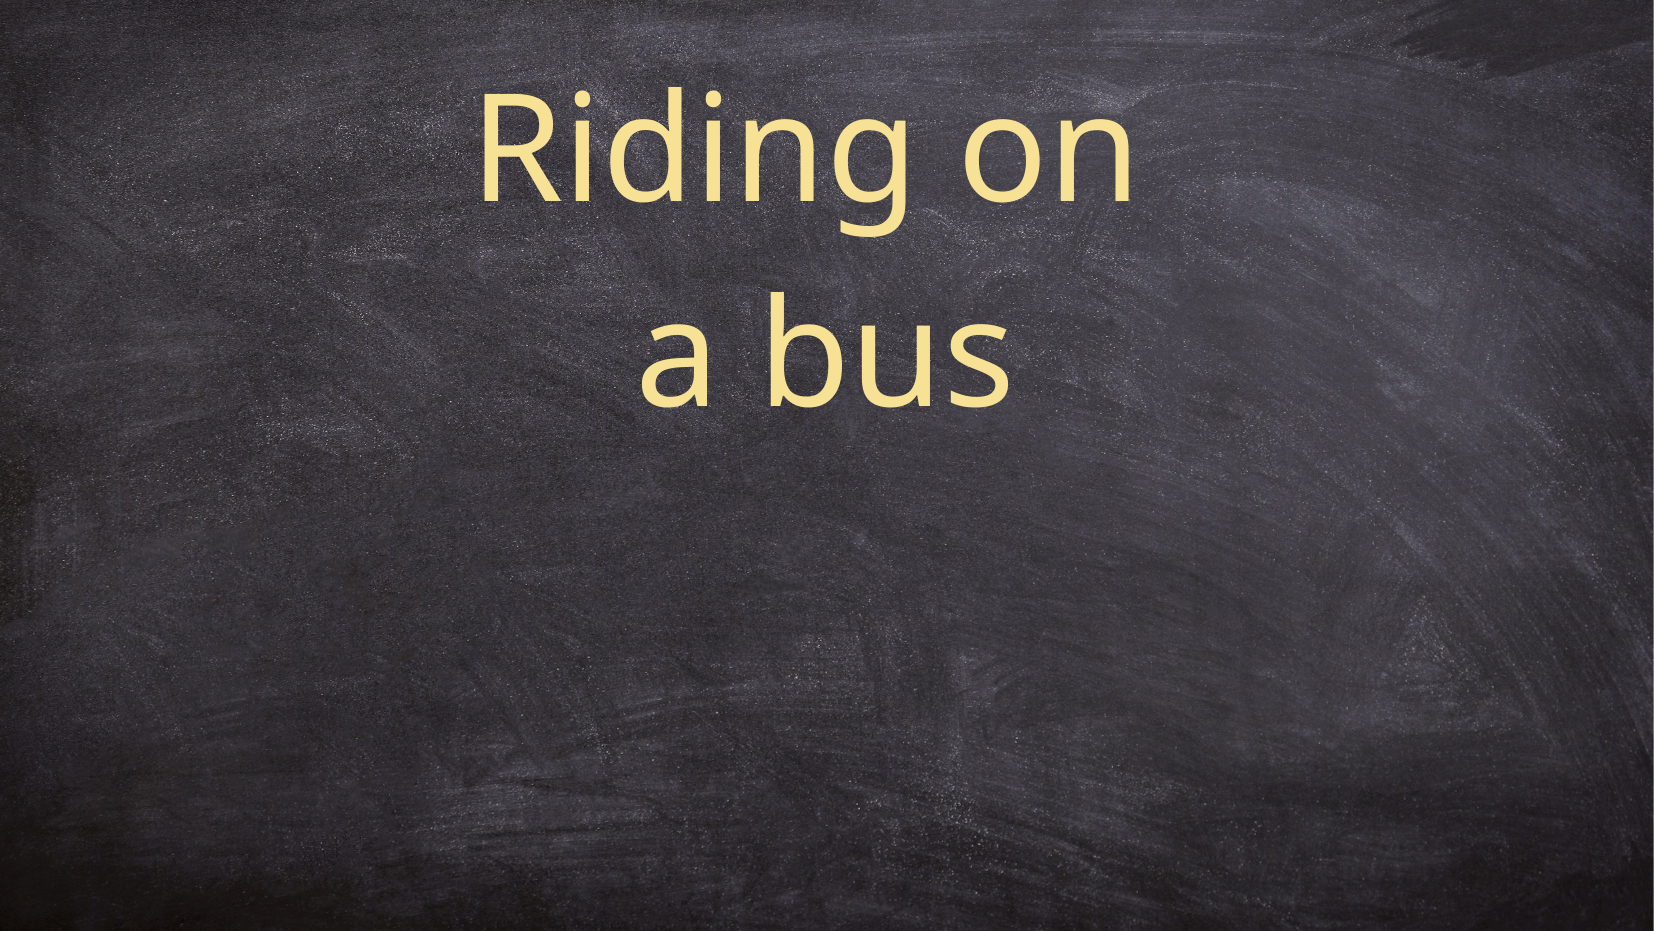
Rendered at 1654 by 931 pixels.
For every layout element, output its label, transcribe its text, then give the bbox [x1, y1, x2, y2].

picture [0, 0, 1654, 931]
subtitle Riding on a bus [81, 41, 1570, 745]
